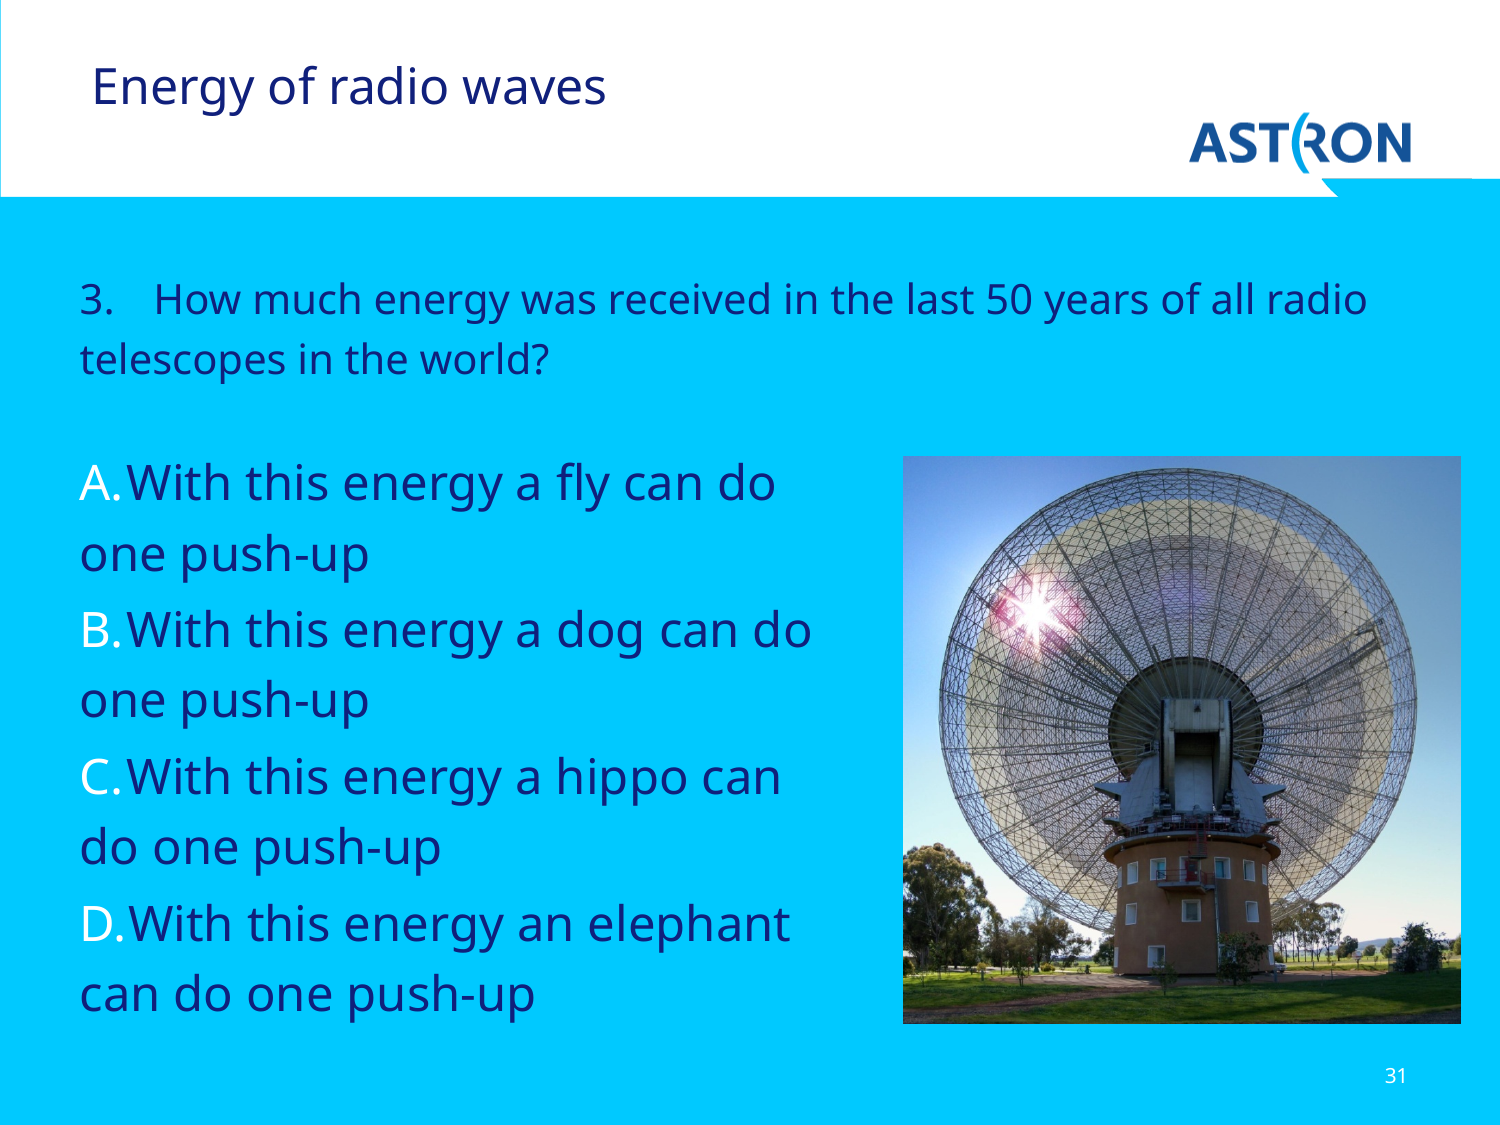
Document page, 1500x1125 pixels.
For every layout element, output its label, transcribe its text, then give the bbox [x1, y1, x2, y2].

list With this energy a fly can do one push-up With this energy a dog can do one push-up With this energy a hippo can do one push-up With this energy an elephant can do one push-up [64, 432, 857, 1034]
text_box Energy of radio waves [76, 47, 1199, 195]
text_box 3. How much energy was received in the last 50 years of all radio telescopes in the world? [64, 255, 1423, 463]
picture [0, 0, 1500, 196]
picture [904, 457, 1460, 1023]
text_box <number> [1208, 1062, 1409, 1125]
